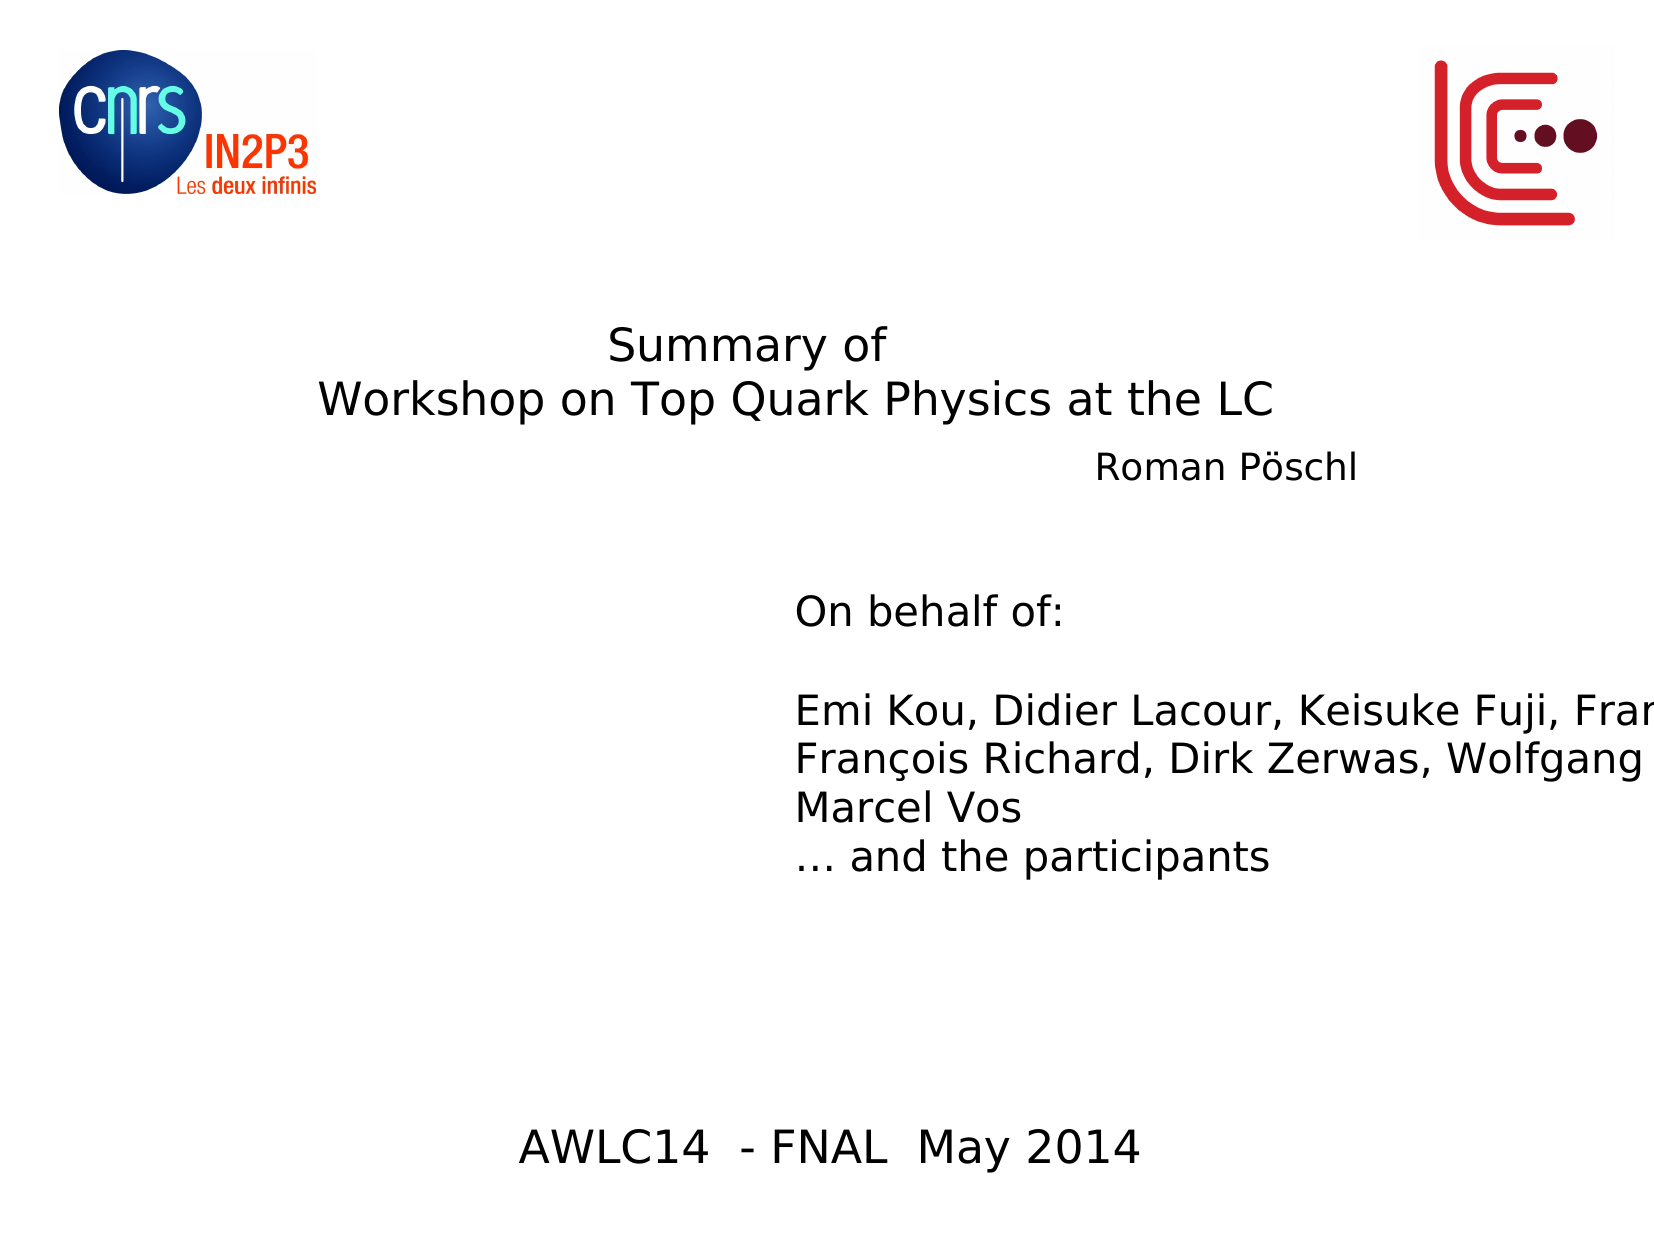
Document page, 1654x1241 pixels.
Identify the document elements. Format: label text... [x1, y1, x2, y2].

text_box Summary of Workshop on Top Quark Physics at the LC [201, 251, 1552, 509]
text_box AWLC14 - FNAL May 2014 [373, 1112, 1375, 1181]
picture [59, 50, 316, 194]
picture [1418, 45, 1614, 241]
